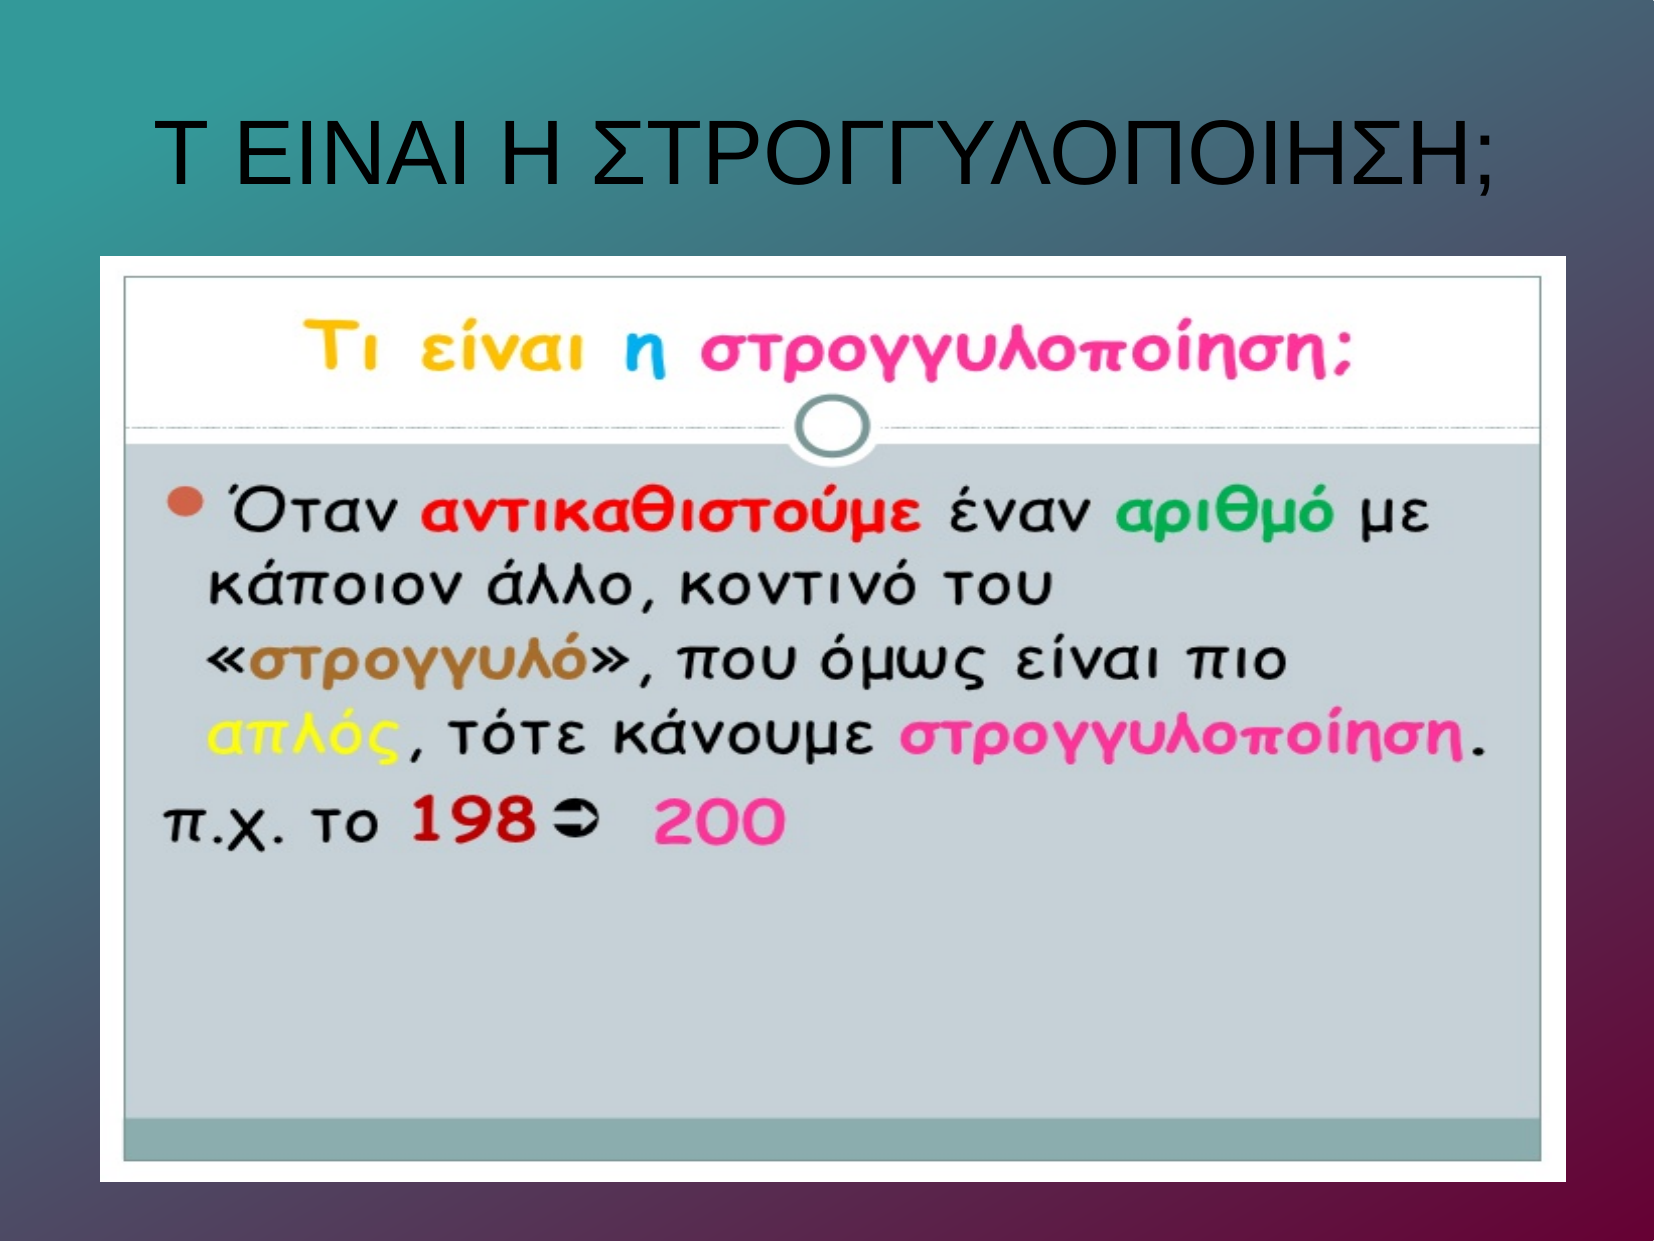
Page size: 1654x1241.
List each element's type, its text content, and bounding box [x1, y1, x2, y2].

picture [100, 256, 1566, 1182]
title Τ ΕΙΝΑΙ Η ΣΤΡΟΓΓΥΛΟΠΟΙΗΣΗ; [82, 49, 1571, 257]
